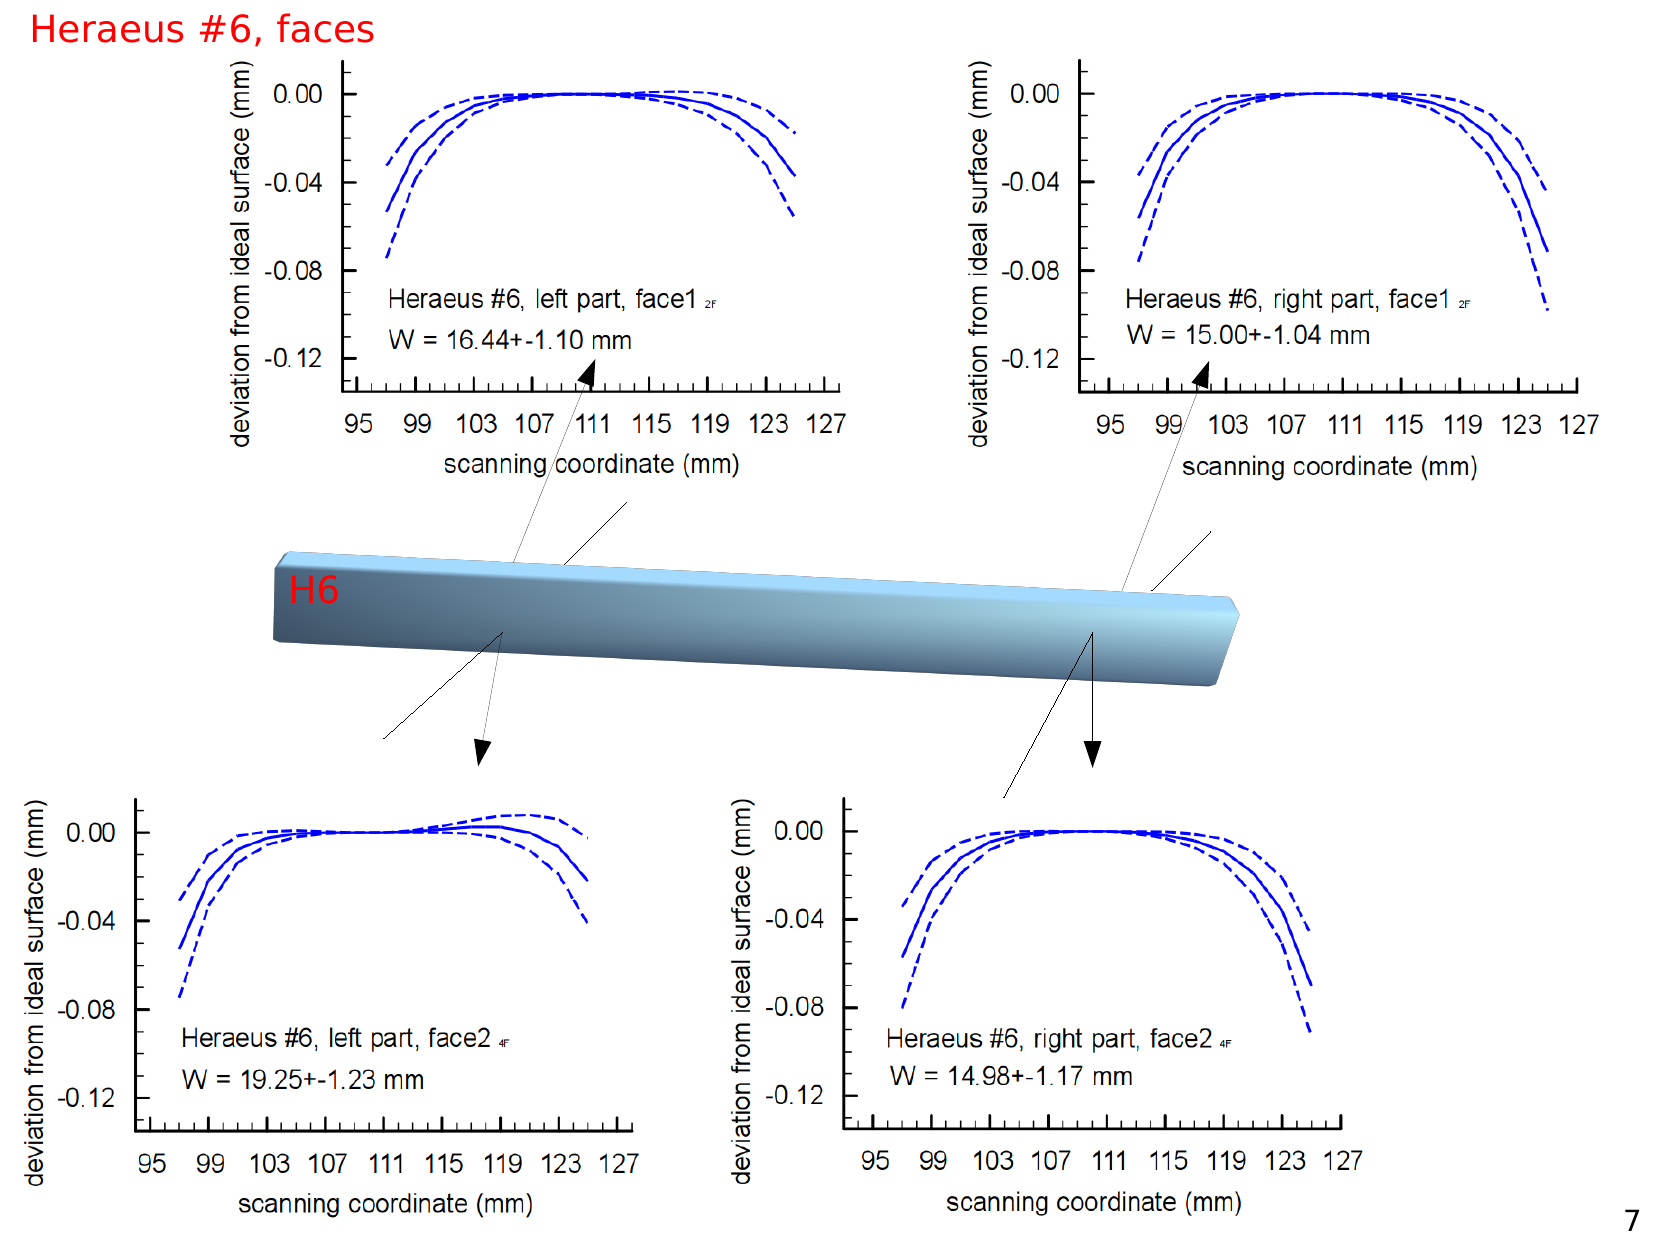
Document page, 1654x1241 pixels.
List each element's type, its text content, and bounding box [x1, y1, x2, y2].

picture [206, 1, 916, 502]
text_box Heraeus #6, faces [14, 0, 384, 60]
picture [0, 738, 1418, 1241]
picture [944, 0, 1654, 502]
text_box H6 [273, 561, 355, 620]
